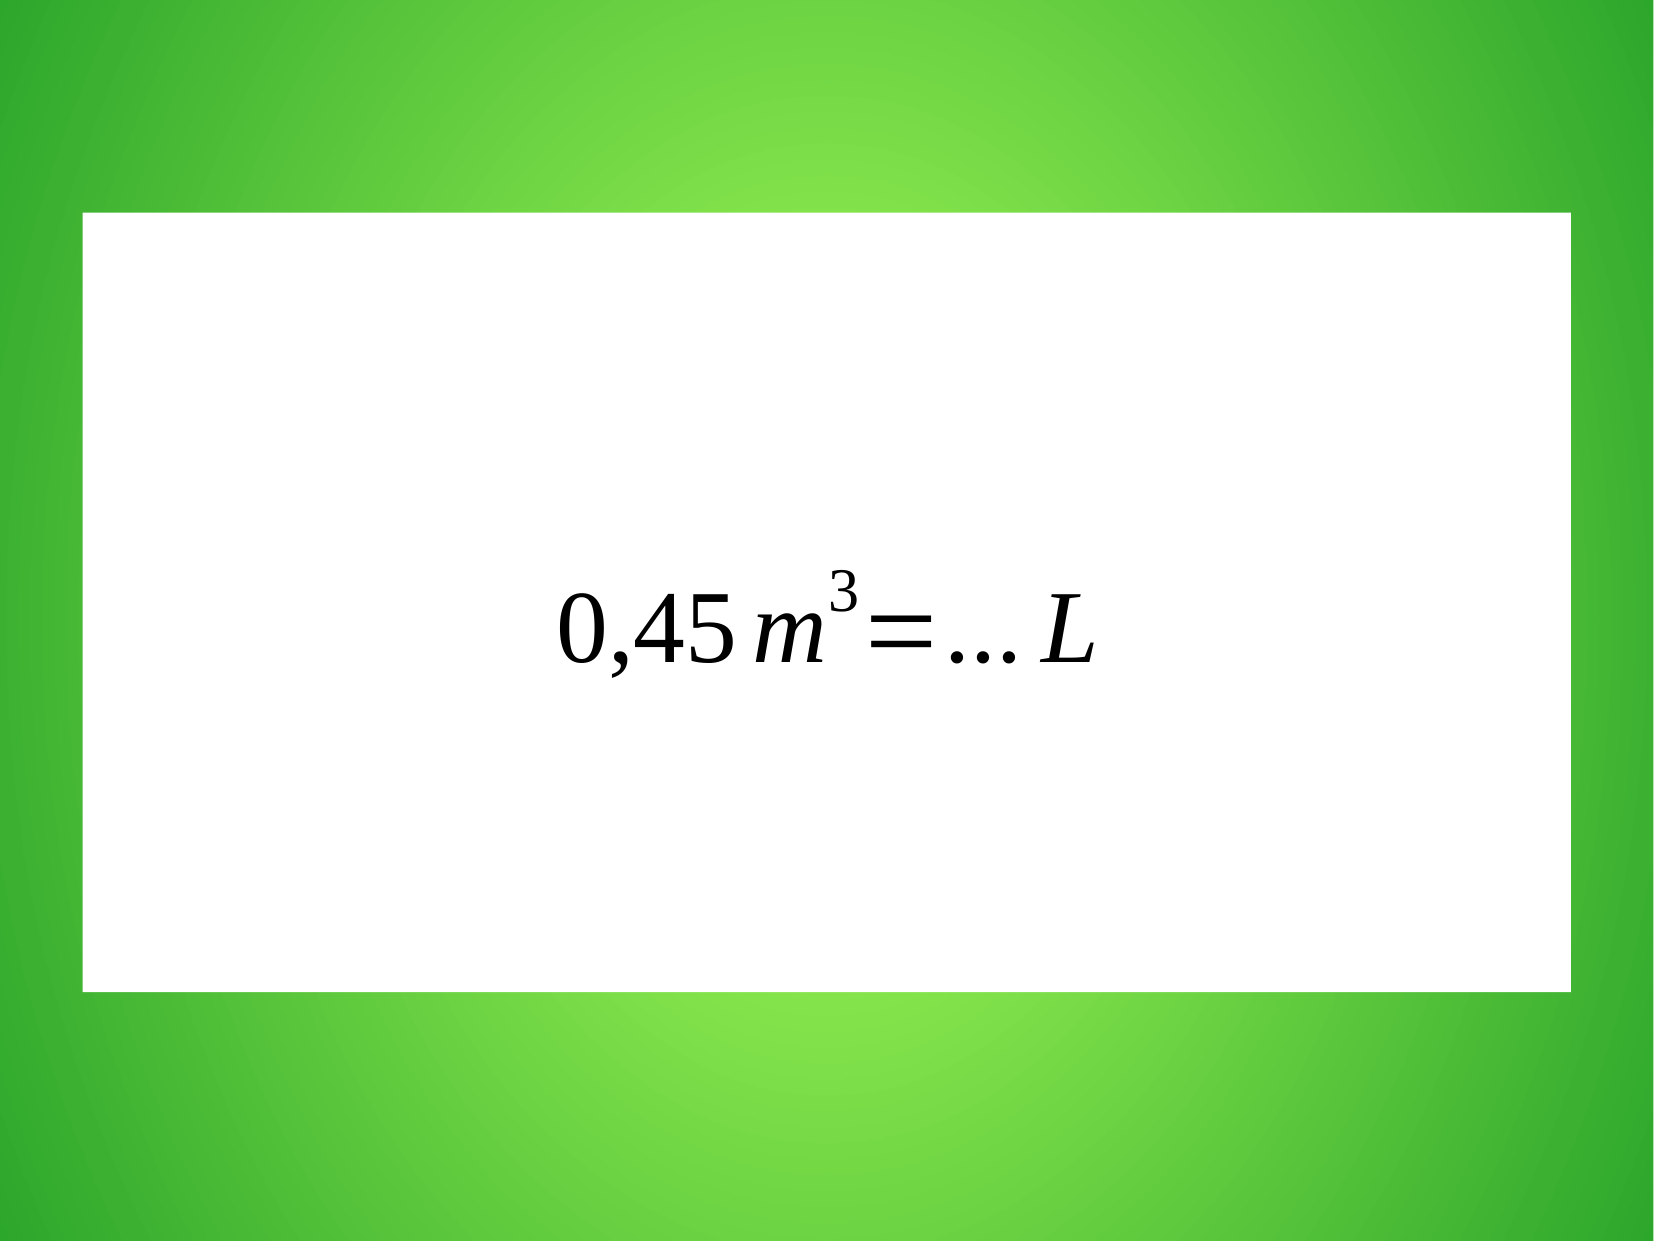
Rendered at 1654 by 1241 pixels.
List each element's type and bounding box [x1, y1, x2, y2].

subtitle [82, 212, 1571, 993]
picture [0, 0, 1654, 1241]
chart [548, 555, 1107, 685]
